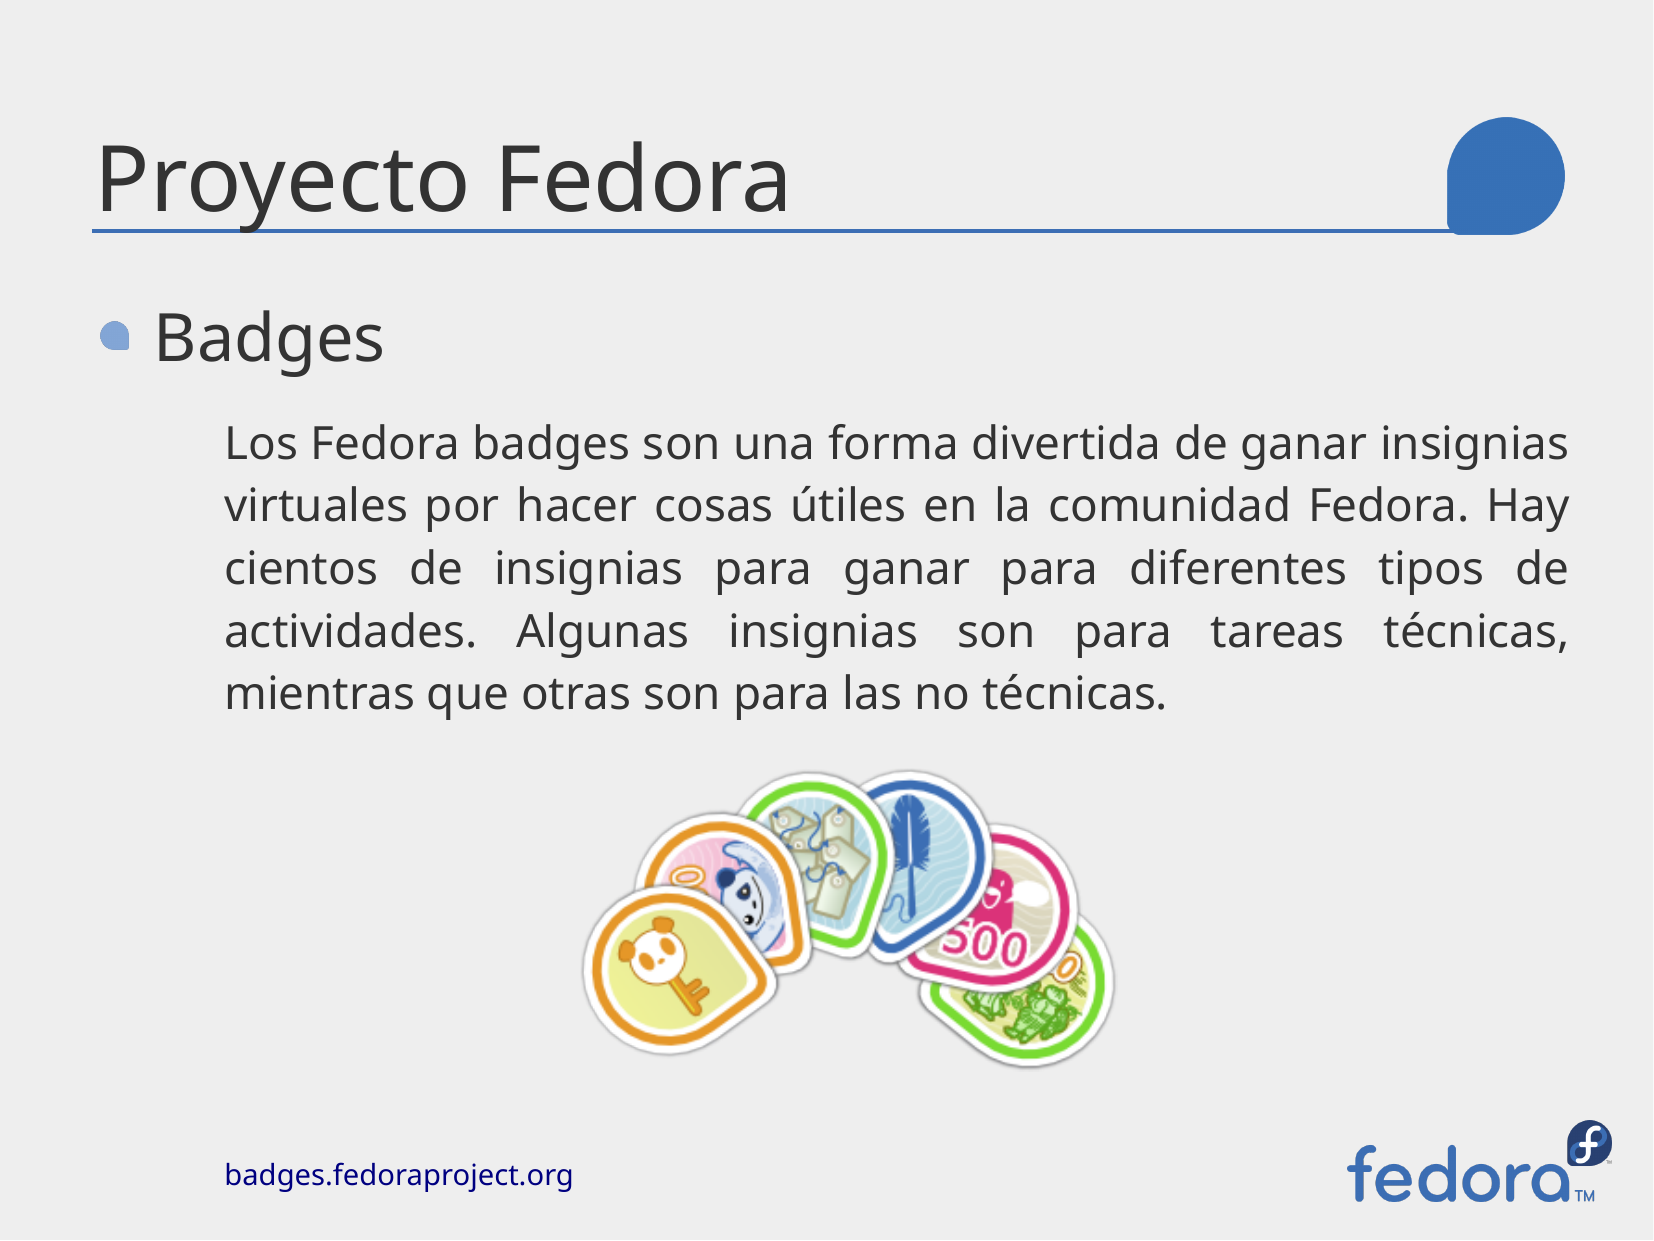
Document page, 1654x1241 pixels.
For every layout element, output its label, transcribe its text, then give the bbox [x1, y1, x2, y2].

picture [1347, 1120, 1612, 1202]
picture [580, 768, 1118, 1072]
list Badges Los Fedora badges son una forma divertida de ganar insignias virtuales por hacer cosas útiles en la comunidad Fedora. Hay cientos de insignias para ganar para diferentes tipos de actividades. Algunas insignias son para tareas técnicas, mientras que otras son para las no técnicas. badges.fedoraproject.org [82, 290, 1571, 1195]
title Proyecto Fedora [94, 100, 1426, 251]
picture [1447, 117, 1565, 235]
